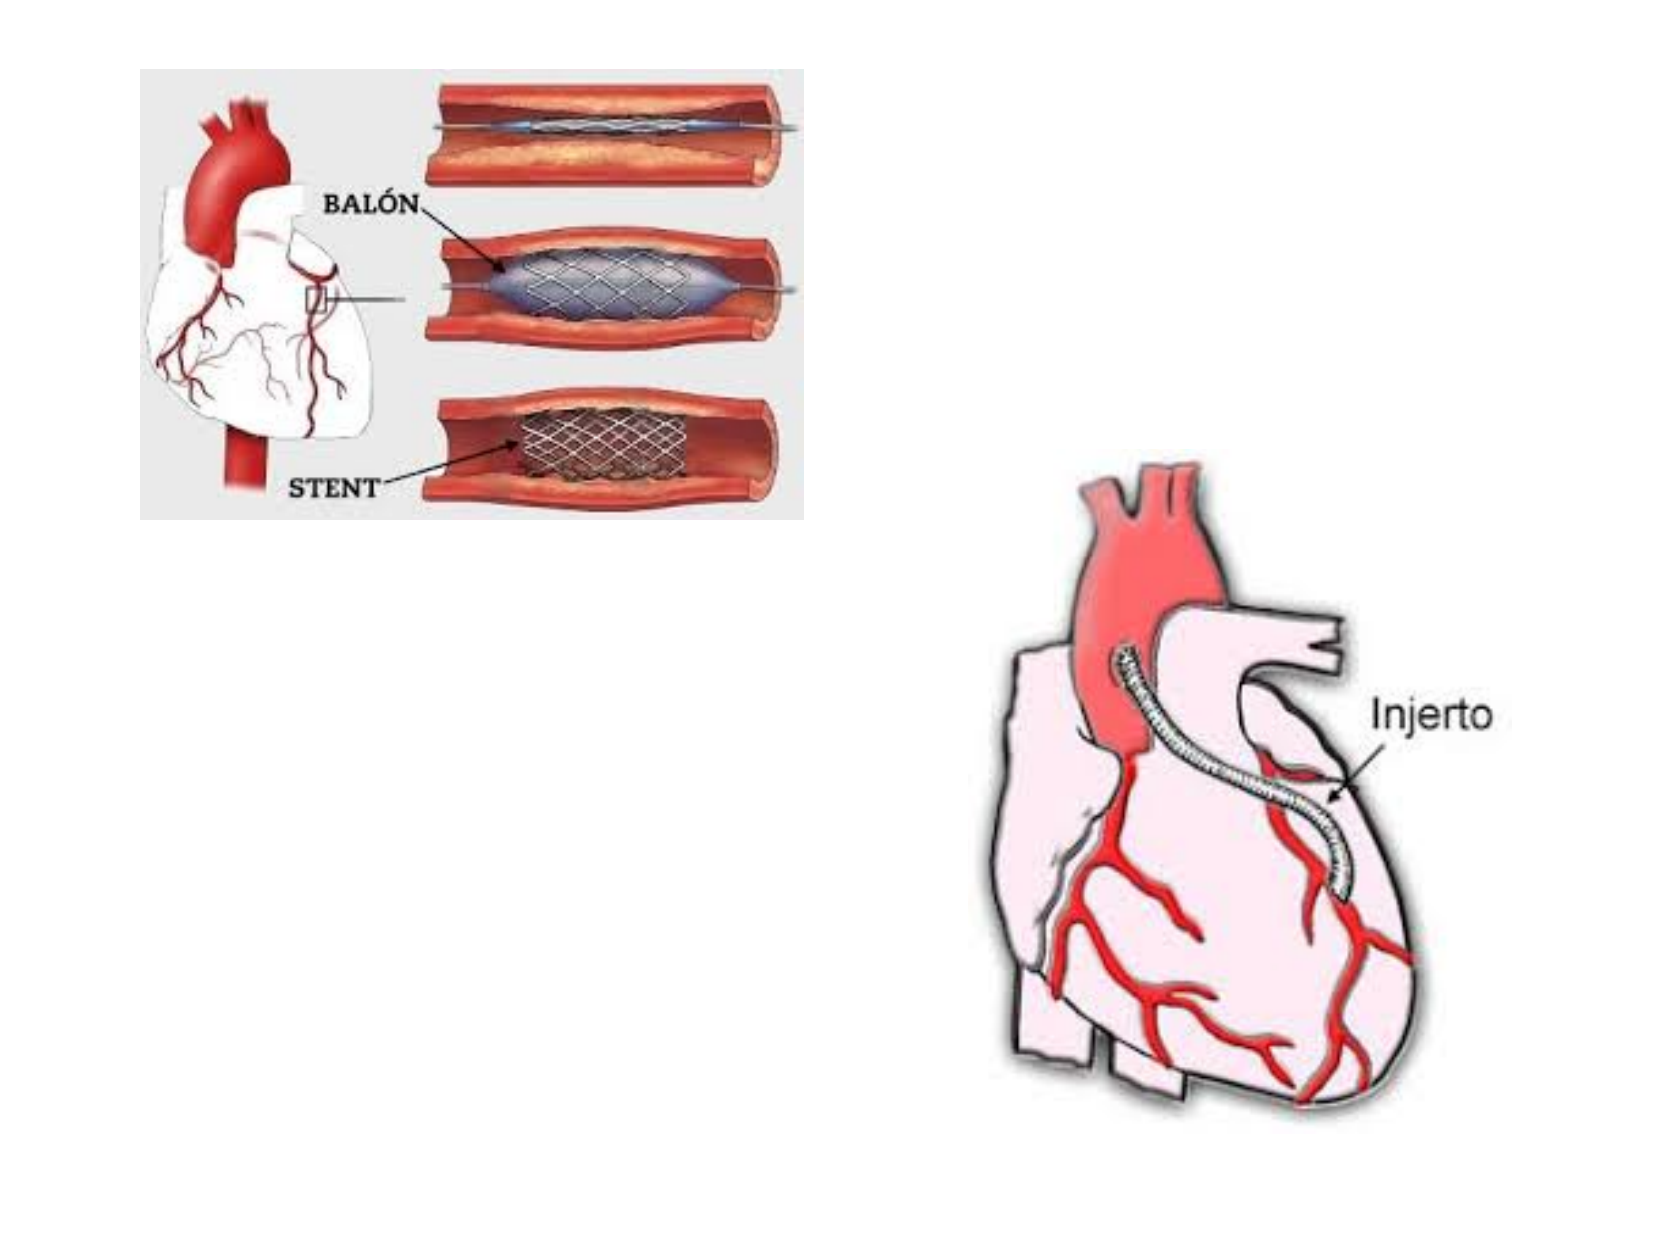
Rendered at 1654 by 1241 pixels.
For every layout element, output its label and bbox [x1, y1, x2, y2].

picture [968, 449, 1512, 1134]
picture [140, 69, 804, 520]
